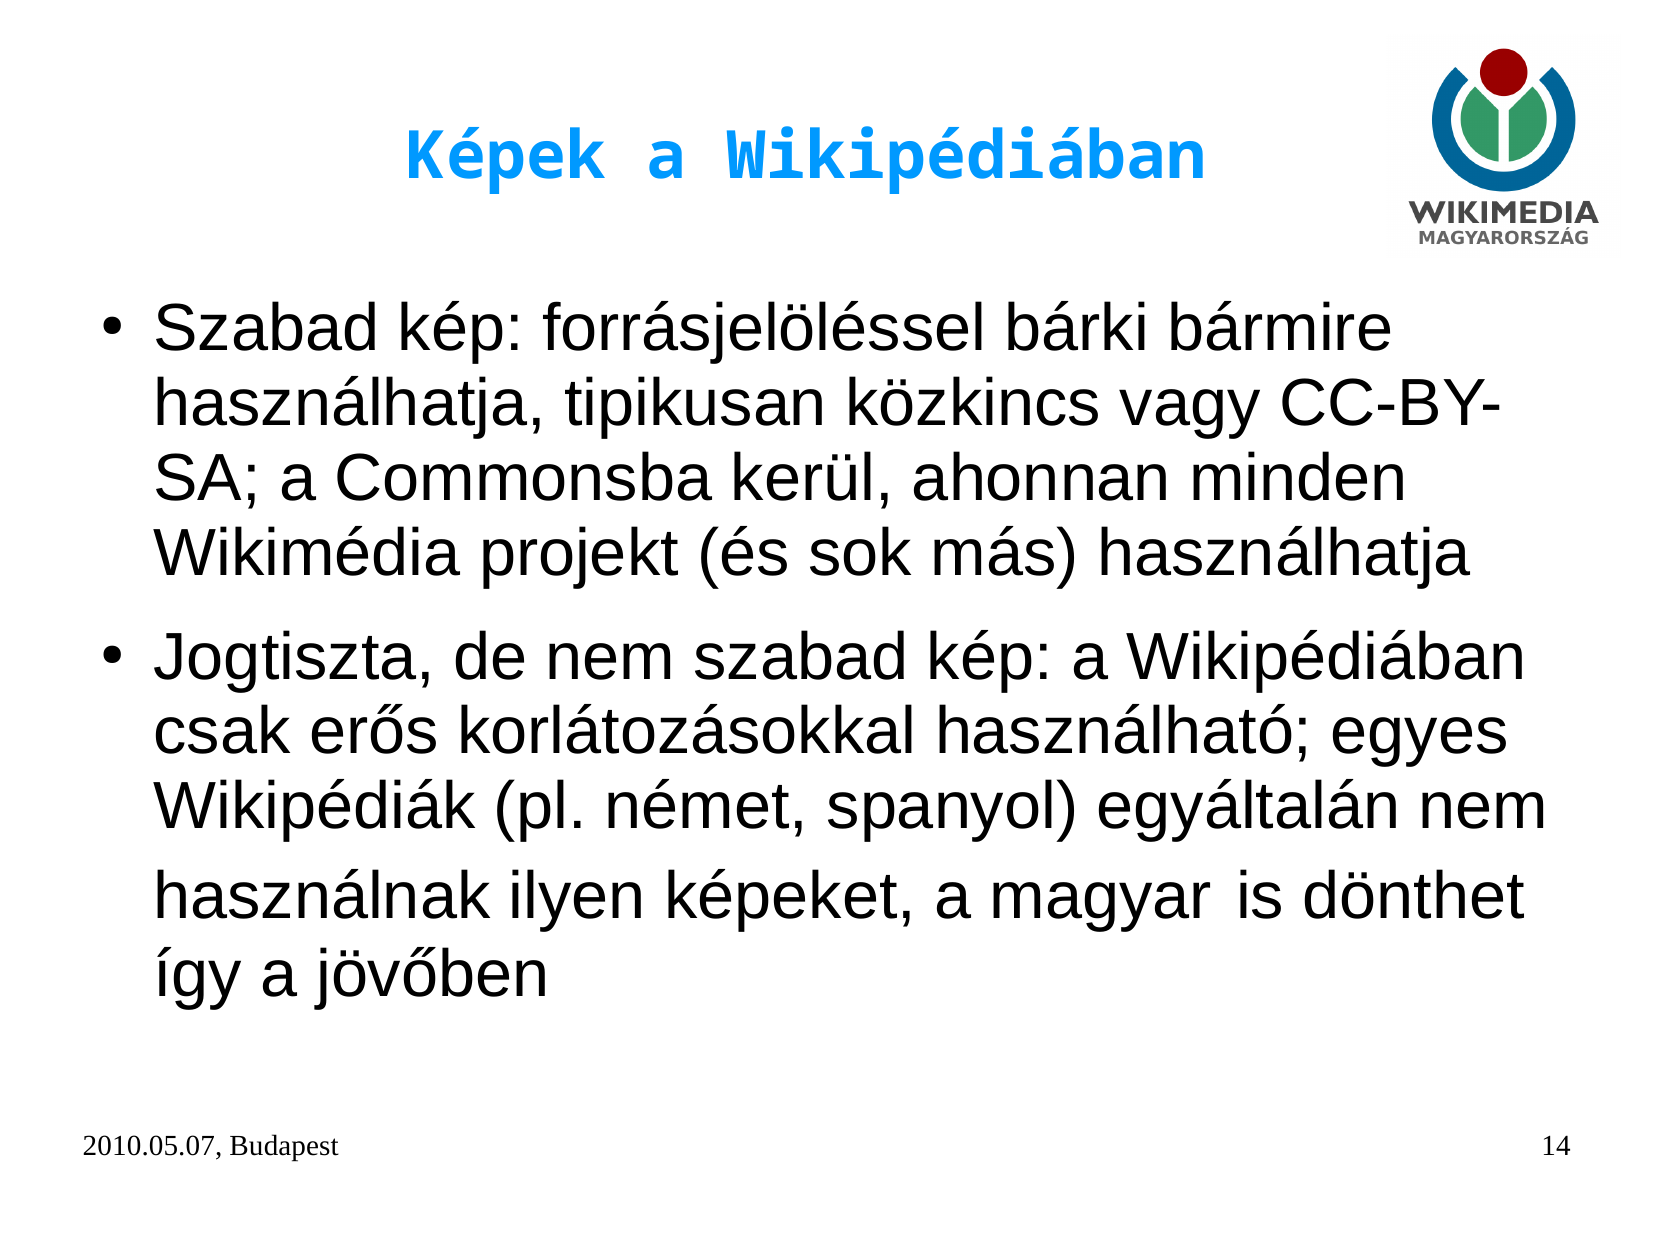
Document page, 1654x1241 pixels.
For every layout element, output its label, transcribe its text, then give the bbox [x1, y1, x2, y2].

picture [1386, 34, 1621, 258]
list Szabad kép: forrásjelöléssel bárki bármire használhatja, tipikusan közkincs vagy CC-BY-SA; a Commonsba kerül, ahonnan minden Wikimédia projekt (és sok más) használhatja Jogtiszta, de nem szabad kép: a Wikipédiában csak erős korlátozásokkal használható; egyes Wikipédiák (pl. német, spanyol) egyáltalán nem használnak ilyen képeket, a magyar is dönthet így a jövőben [82, 290, 1571, 1109]
title Képek a Wikipédiában [82, 56, 1571, 250]
